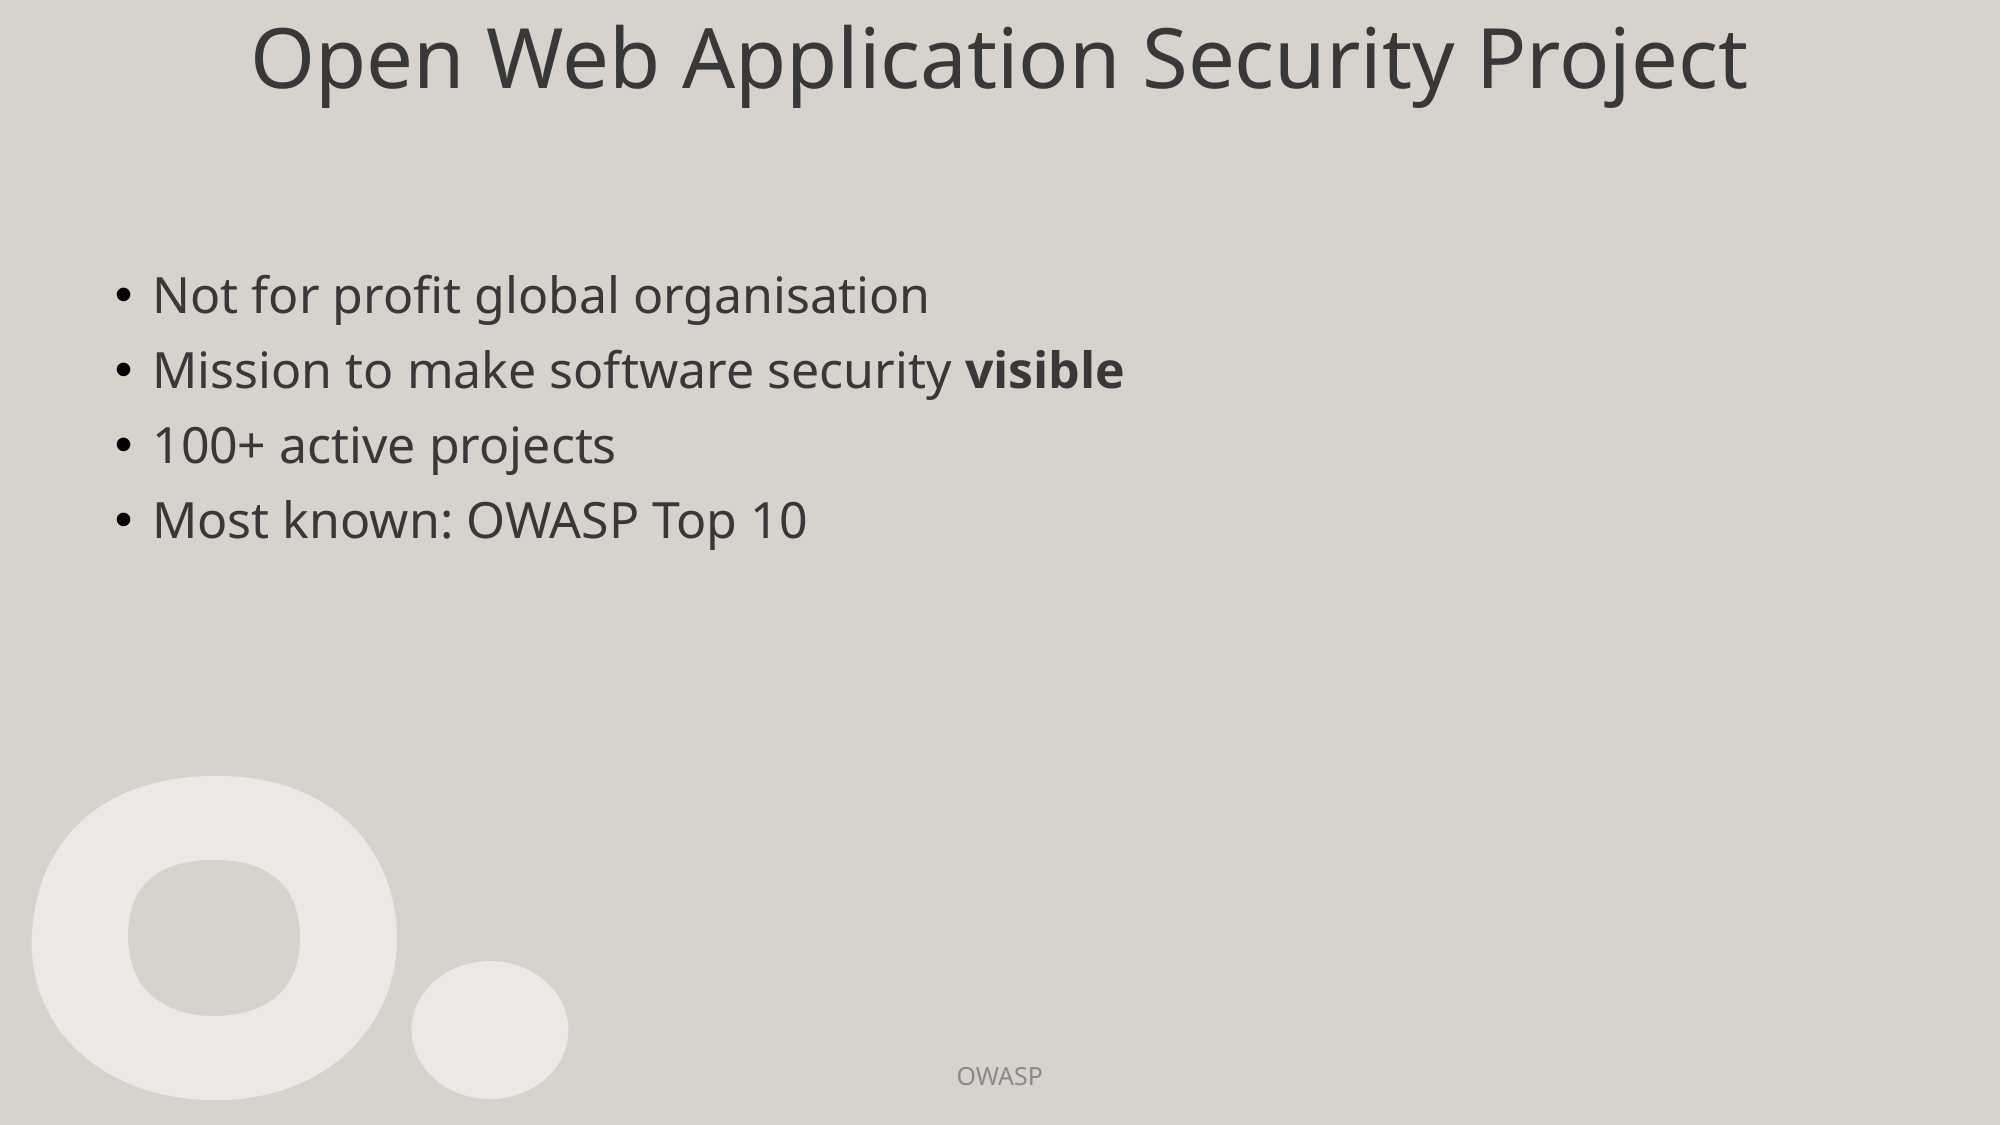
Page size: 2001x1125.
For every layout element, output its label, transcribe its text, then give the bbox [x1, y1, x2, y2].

list Not for profit global organisation Mission to make software security visible 100+ active projects Most known: OWASP Top 10 [99, 263, 1900, 916]
footer OWASP [662, 1045, 1338, 1106]
title Open Web Application Security Project [0, 5, 2000, 119]
